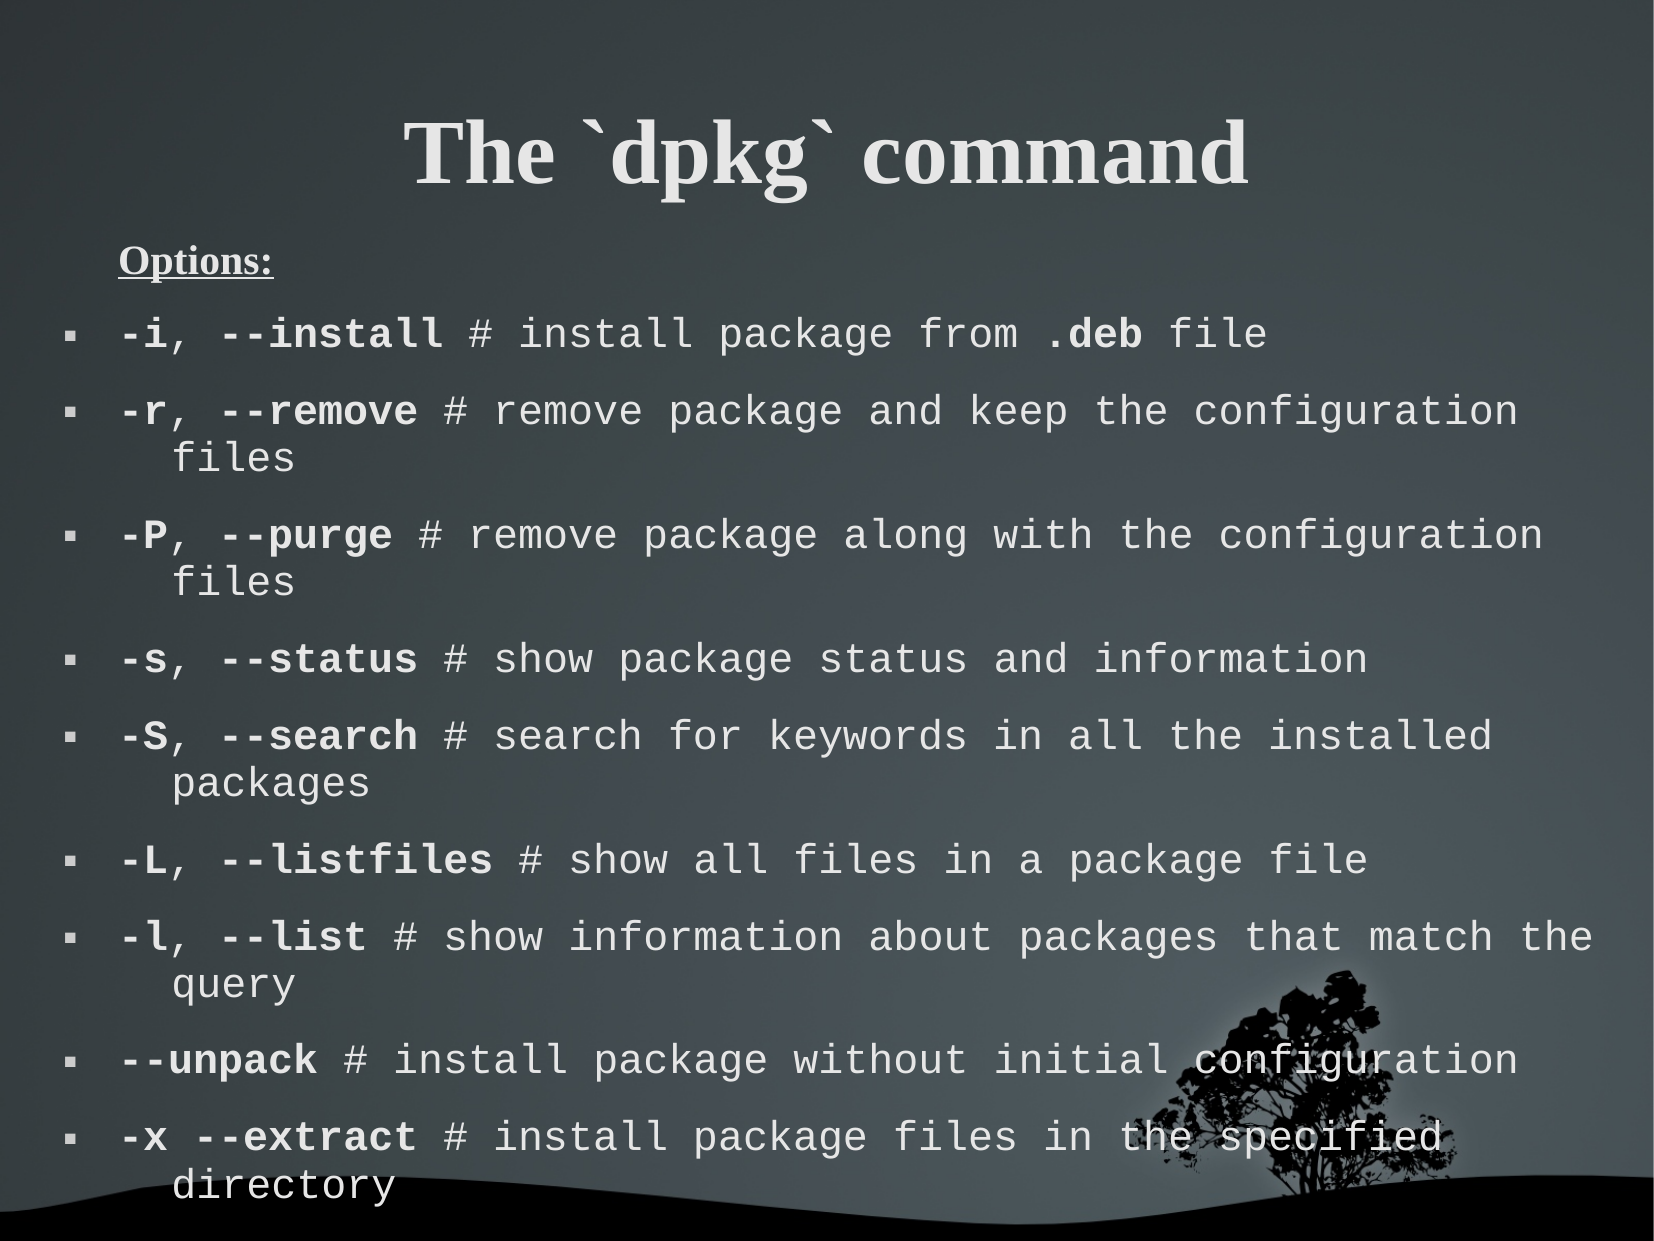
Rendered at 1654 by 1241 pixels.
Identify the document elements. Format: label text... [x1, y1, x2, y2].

title The `dpkg` command [82, 49, 1571, 257]
list Options: -i, --install # install package from .deb file -r, --remove # remove package and keep the configuration files -P, --purge # remove package along with the configuration files -s, --status # show package status and information -S, --search # search for keywords in all the installed packages -L, --listfiles # show all files in a package file -l, --list # show information about packages that match the query --unpack # install package without initial configuration -x --extract # install package files in the specified directory [29, 237, 1626, 1211]
picture [0, 0, 1654, 1241]
